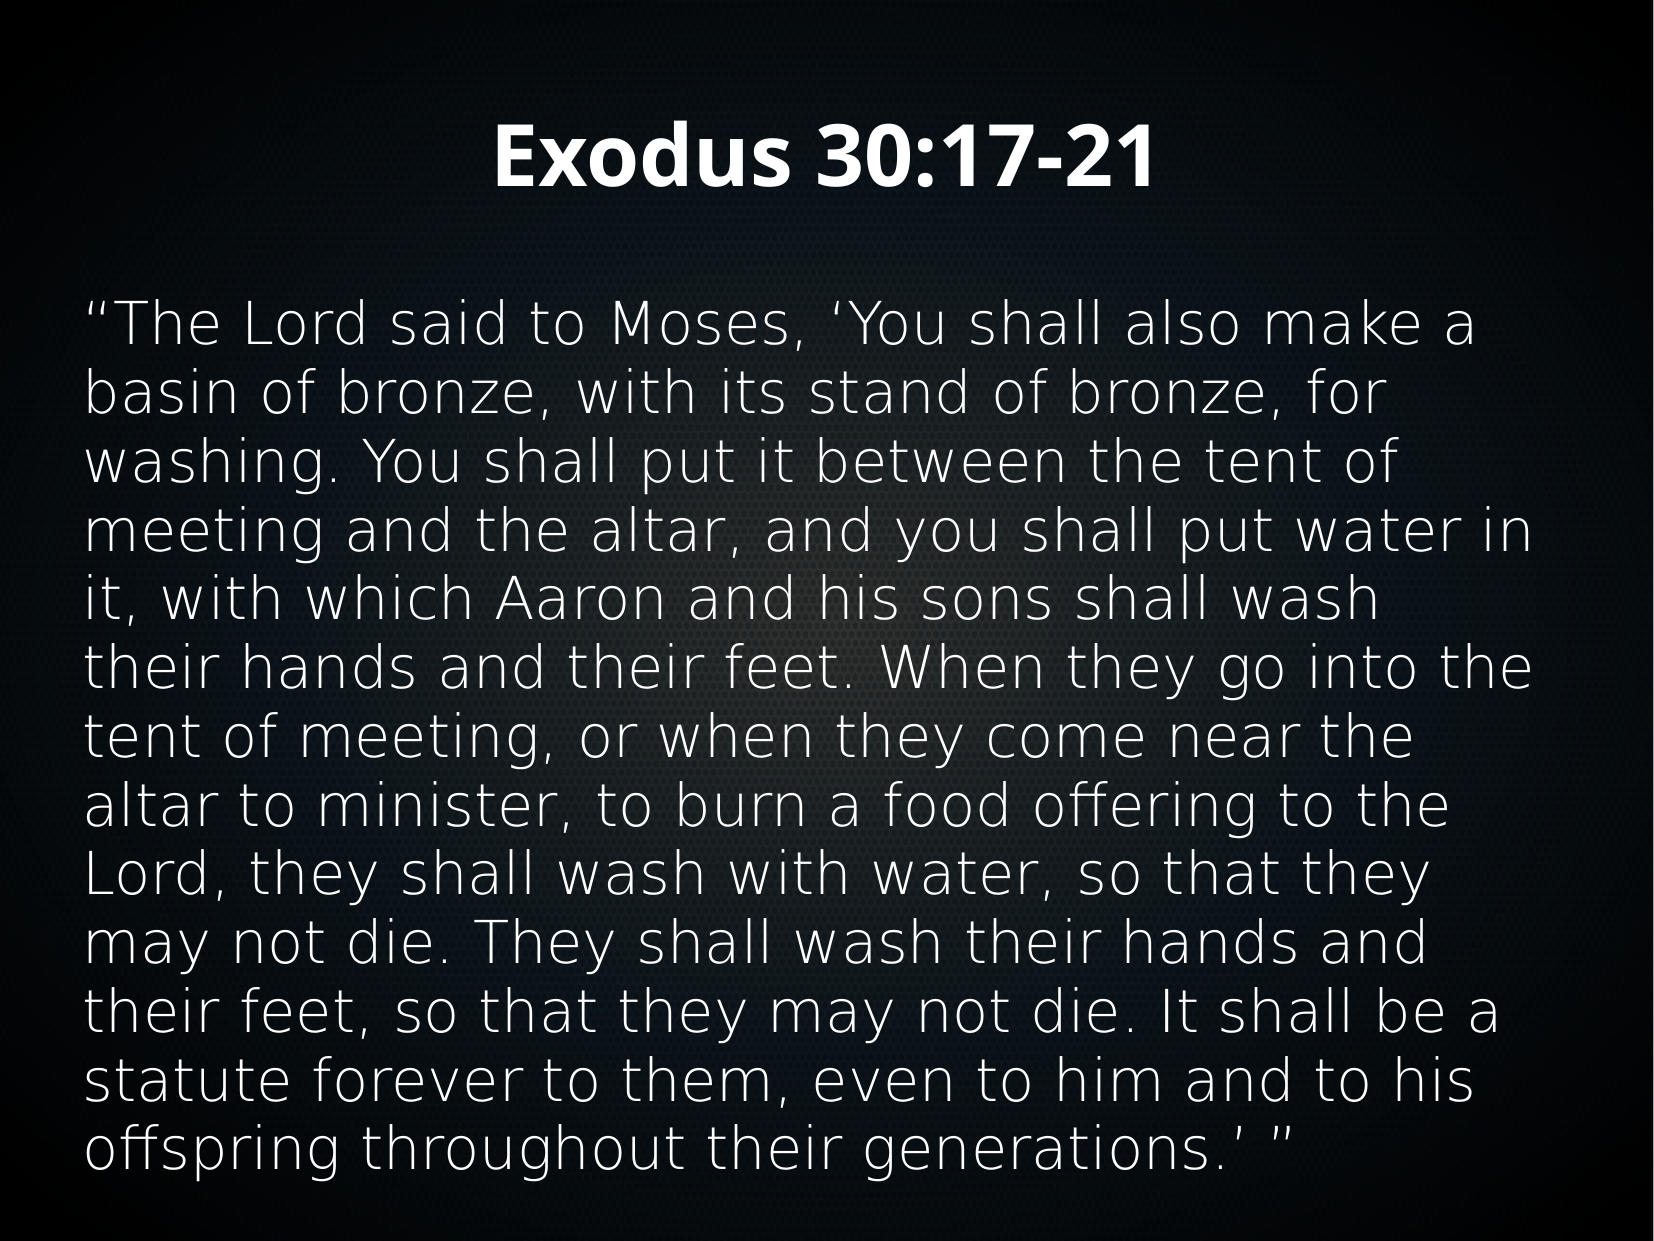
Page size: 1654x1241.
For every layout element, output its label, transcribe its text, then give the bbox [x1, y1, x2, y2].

picture [0, 0, 1654, 1241]
title Exodus 30:17-21 [82, 49, 1571, 257]
list “The Lord said to Moses, ‘You shall also make a basin of bronze, with its stand of bronze, for washing. You shall put it between the tent of meeting and the altar, and you shall put water in it, with which Aaron and his sons shall wash their hands and their feet. When they go into the tent of meeting, or when they come near the altar to minister, to burn a food offering to the Lord, they shall wash with water, so that they may not die. They shall wash their hands and their feet, so that they may not die. It shall be a statute forever to them, even to him and to his offspring throughout their generations.’ ” [82, 290, 1538, 1201]
